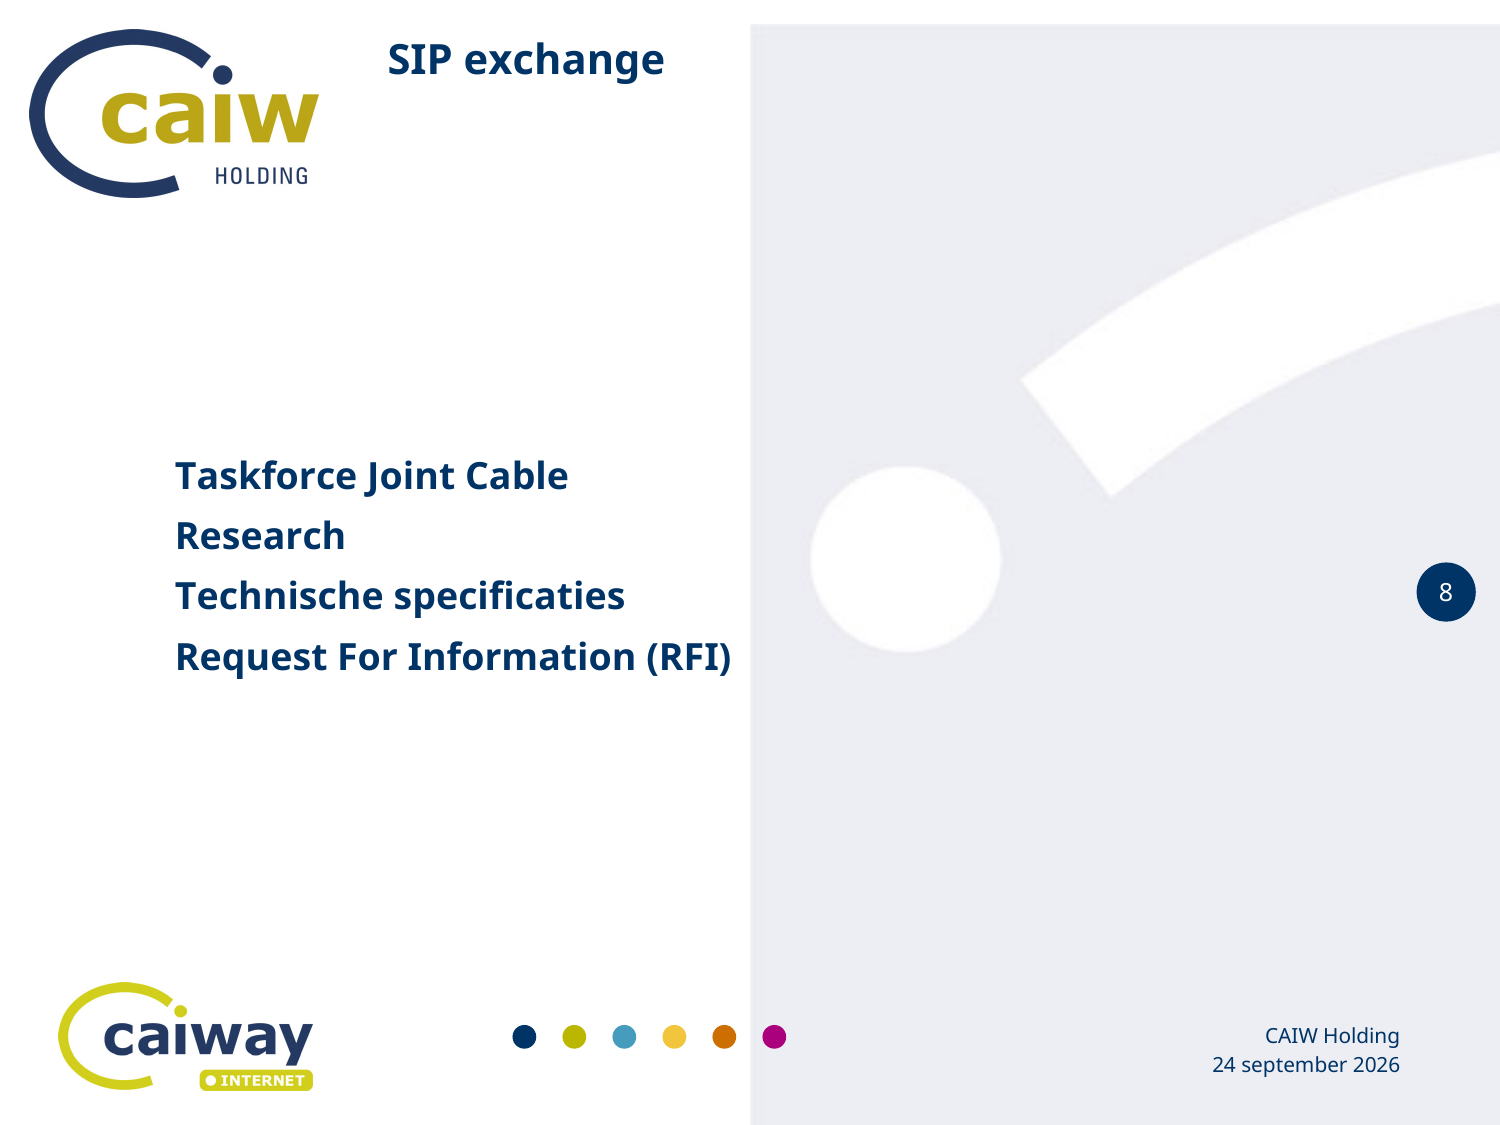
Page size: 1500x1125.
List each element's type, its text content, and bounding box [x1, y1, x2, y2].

list Taskforce Joint Cable Research Technische specificaties Request For Information (RFI) [99, 275, 1401, 938]
picture [29, 29, 319, 198]
title SIP exchange [387, 29, 1400, 230]
picture [58, 982, 313, 1091]
picture [750, 24, 1500, 1125]
